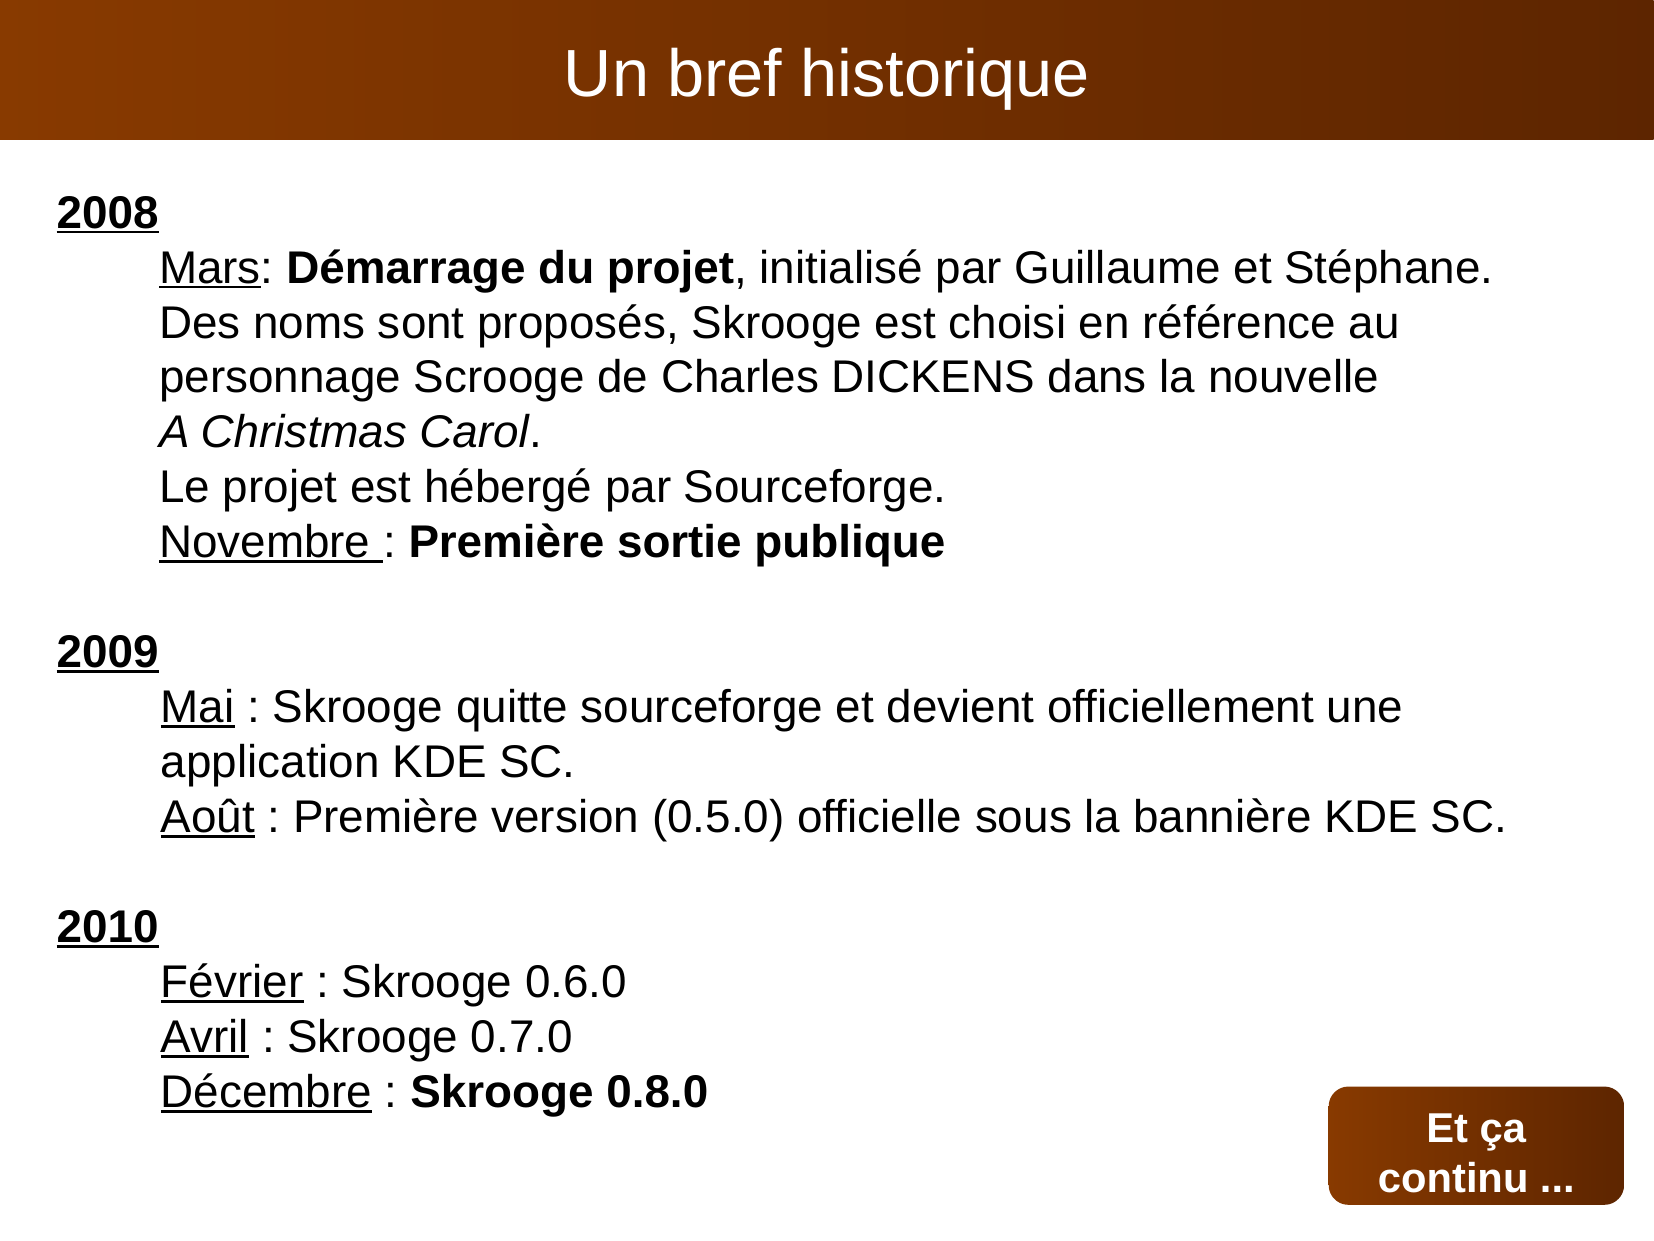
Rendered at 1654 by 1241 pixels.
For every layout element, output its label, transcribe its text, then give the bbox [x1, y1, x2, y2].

text_box Et ça continu ... [1328, 1086, 1625, 1205]
text_box 2008 Mars: Démarrage du projet, initialisé par Guillaume et Stéphane. Des noms sont proposés, Skrooge est choisi en référence au personnage Scrooge de Charles DICKENS dans la nouvelle A Christmas Carol. Le projet est hébergé par Sourceforge. Novembre : Première sortie publique 2009 Mai : Skrooge quitte sourceforge et devient officiellement une application KDE SC. Août : Première version (0.5.0) officielle sous la bannière KDE SC. 2010 Février : Skrooge 0.6.0 Avril : Skrooge 0.7.0 Décembre : Skrooge 0.8.0 [41, 174, 1530, 1125]
title Un bref historique [0, 0, 1654, 140]
